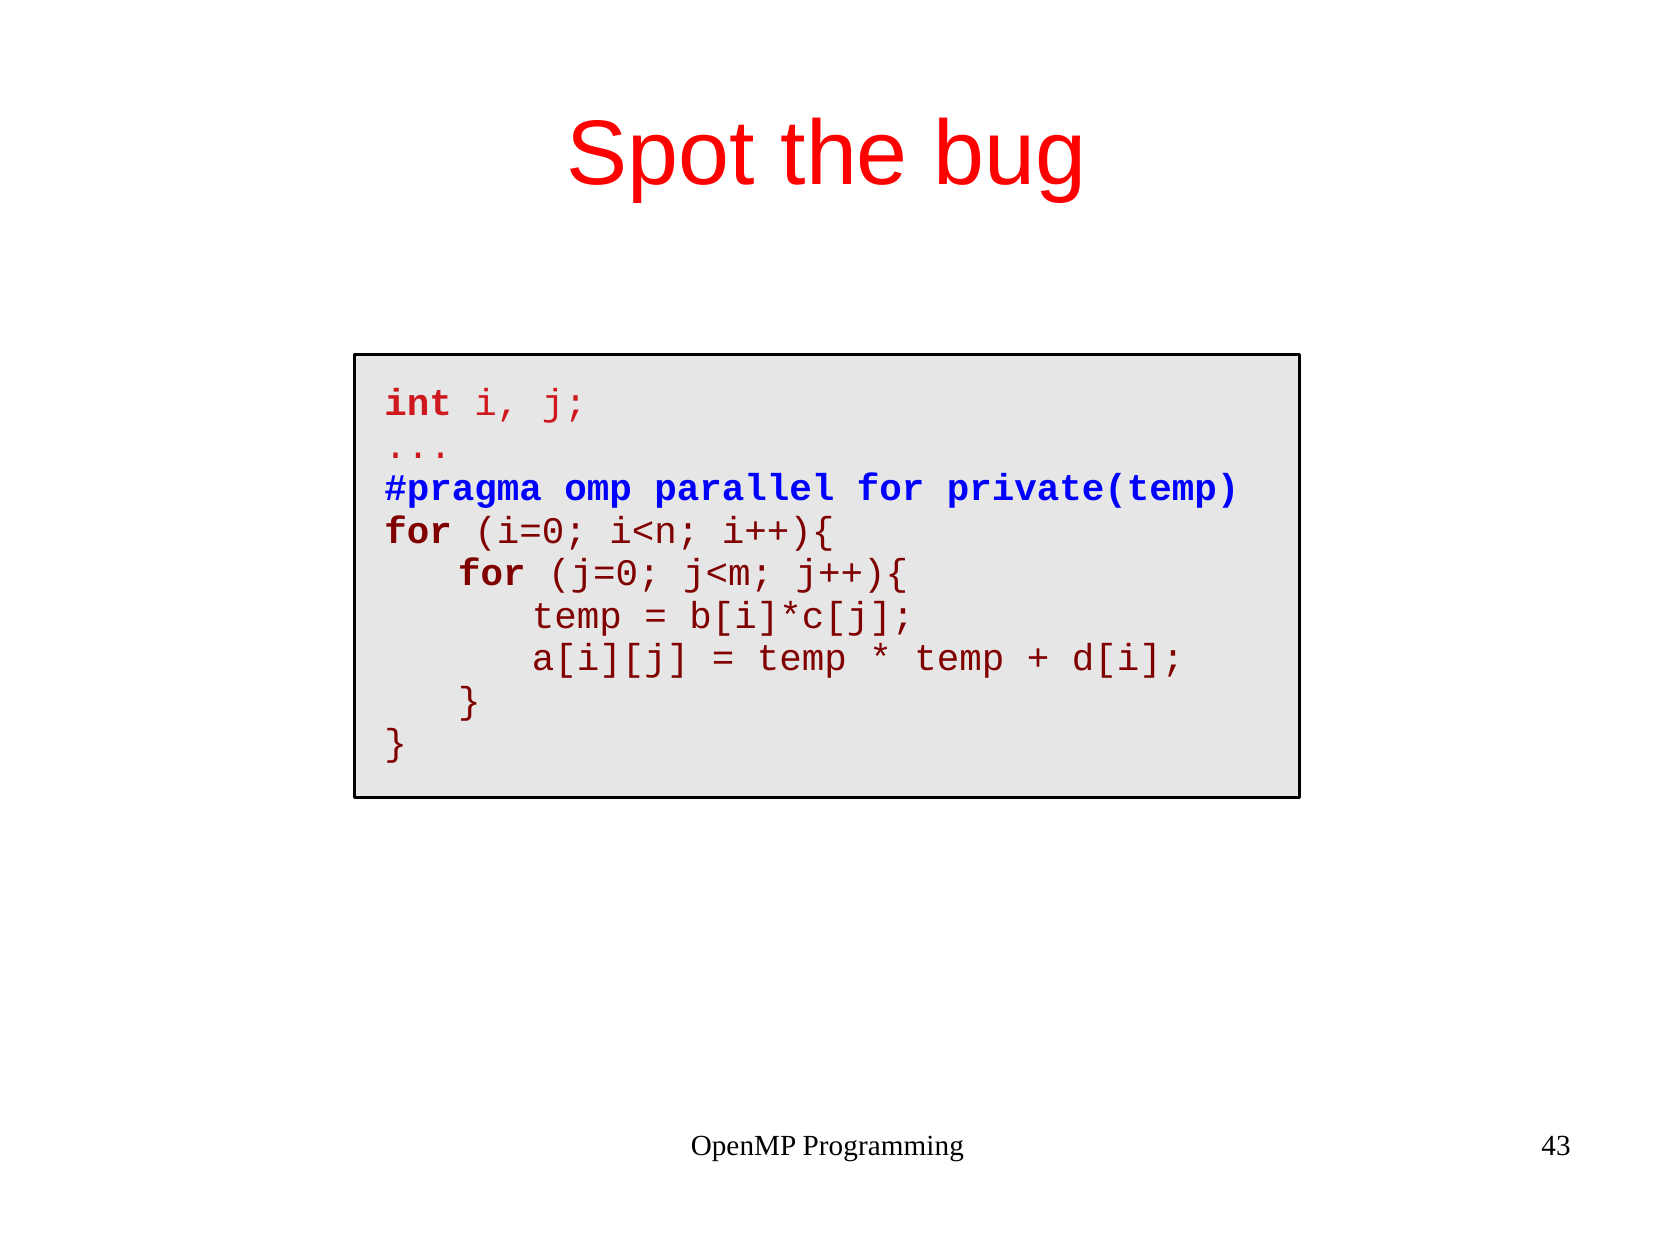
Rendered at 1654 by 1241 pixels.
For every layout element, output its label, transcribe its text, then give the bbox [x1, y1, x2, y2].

title Spot the bug [82, 49, 1571, 257]
text_box int i, j; ... #pragma omp parallel for private(temp) for (i=0; i<n; i++){ for (j=0; j<m; j++){ temp = b[i]*c[j]; a[i][j] = temp * temp + d[i]; } } [354, 354, 1300, 798]
